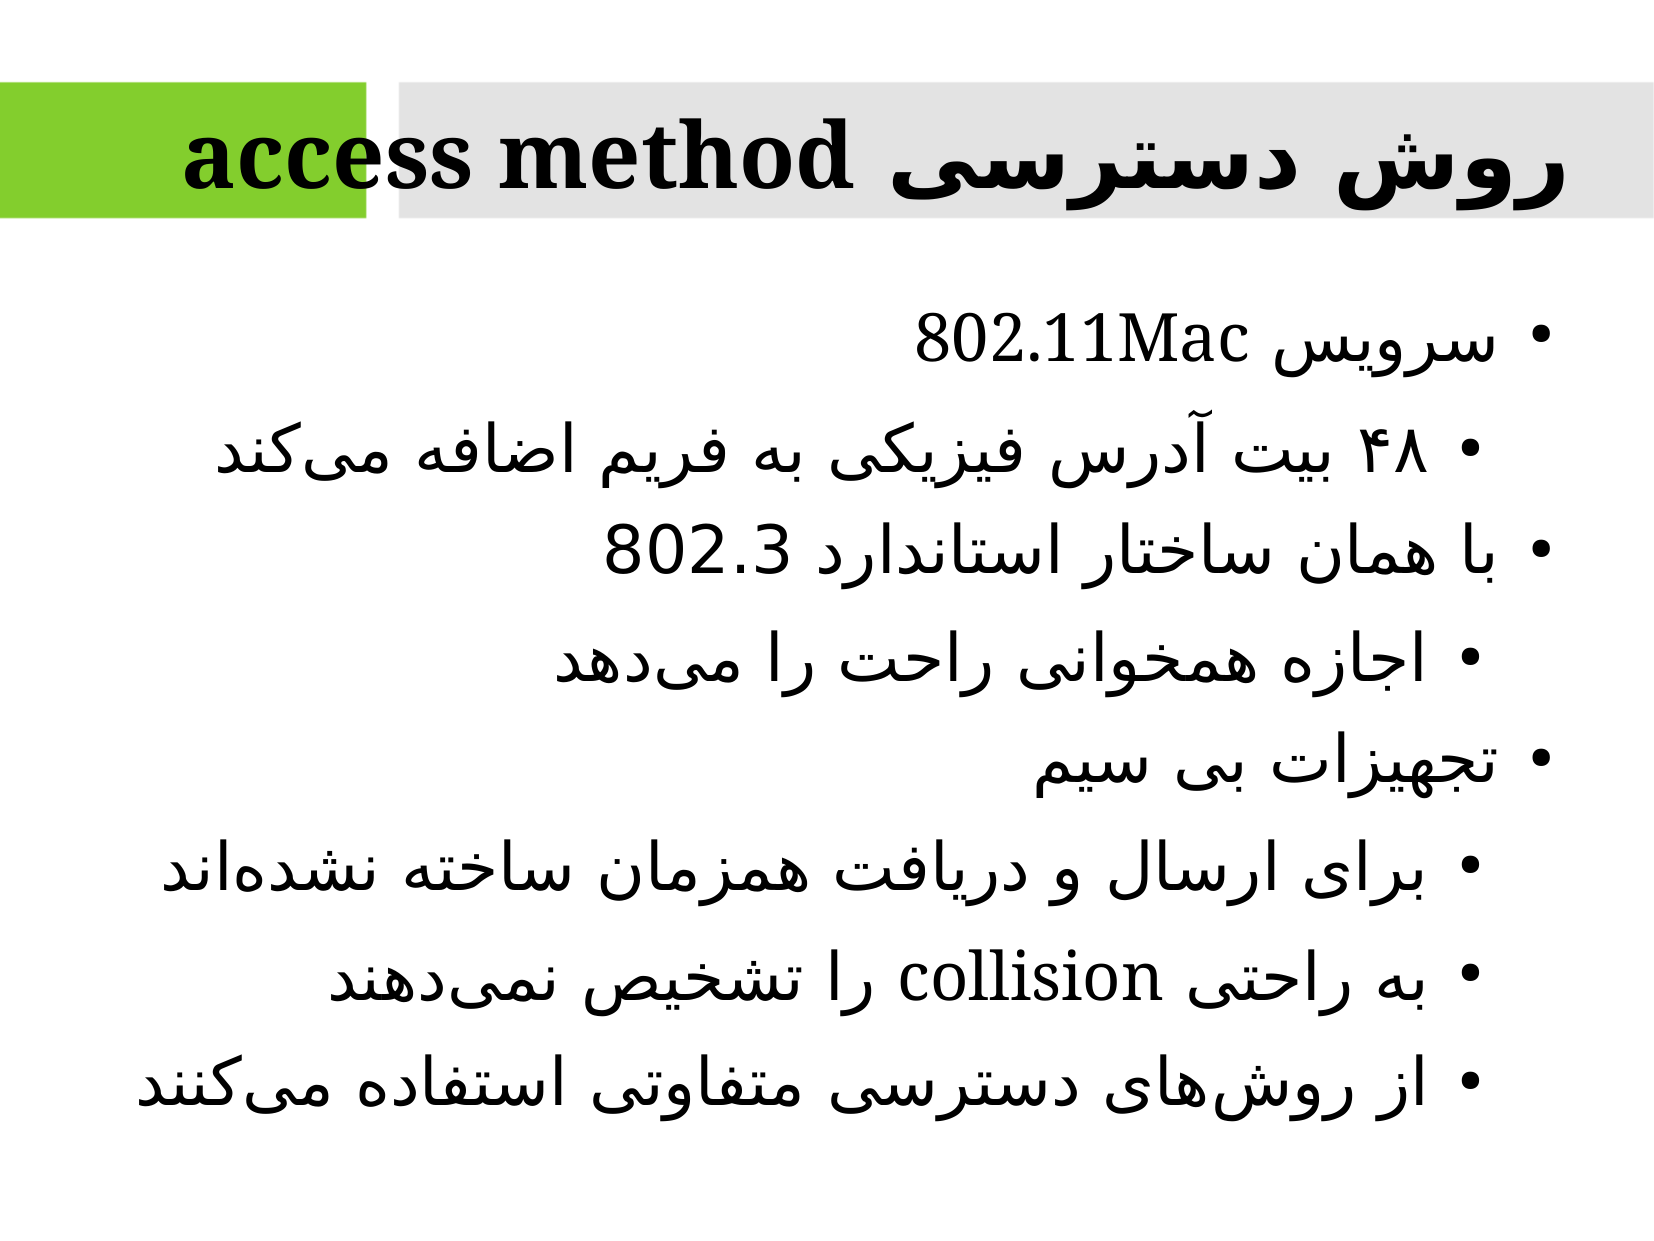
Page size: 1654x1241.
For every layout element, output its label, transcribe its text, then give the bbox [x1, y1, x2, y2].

picture [0, 0, 1654, 1241]
title روش دسترسی access method [82, 49, 1571, 257]
list سرویس 802.11Mac ۴۸ بیت آدرس فیزیکی به فریم اضافه می‌کند با همان ساختار استاندارد 802.3 اجازه همخوانی راحت را می‌دهد تجهیزات بی سیم برای ارسال و دریافت همزمان ساخته نشده‌اند به راحتی collision را تشخیص نمی‌دهند از روش‌های دسترسی متفاوتی استفاده می‌کنند [82, 290, 1571, 1182]
